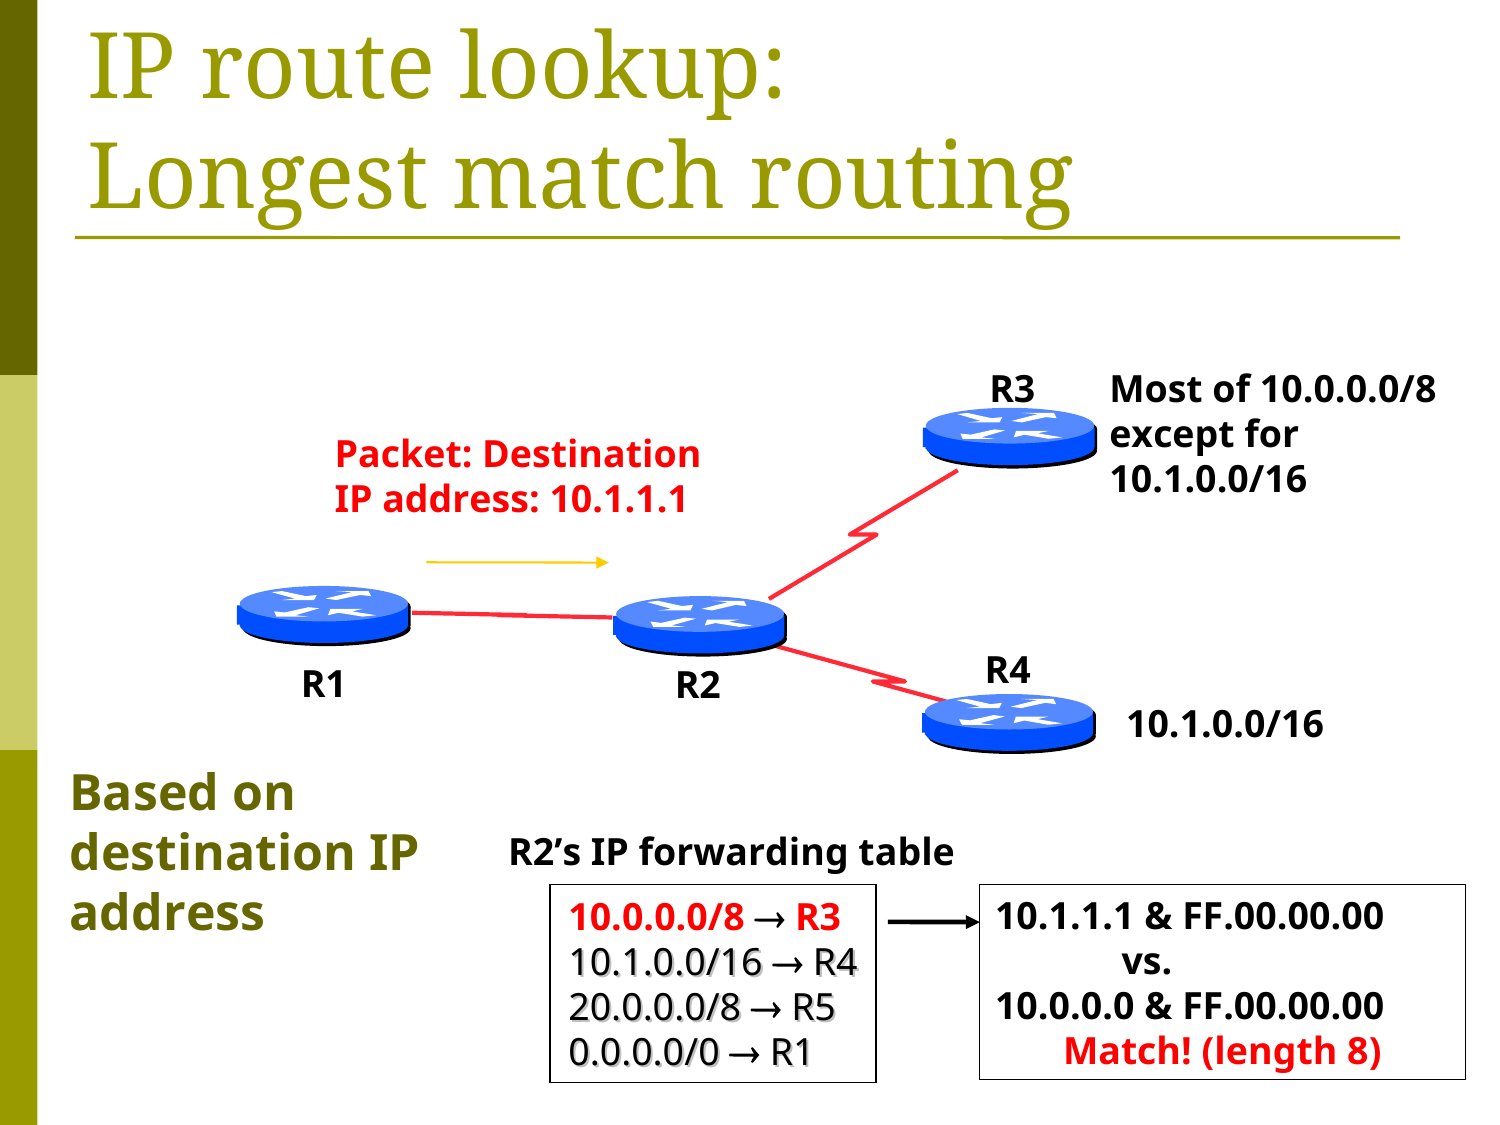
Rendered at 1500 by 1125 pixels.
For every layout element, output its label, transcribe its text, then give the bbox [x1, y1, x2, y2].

text_box [922, 695, 1096, 754]
text_box 10.1.0.0/16 [1110, 692, 1341, 753]
text_box 10.1.1.1 & FF.00.00.00 vs. 10.0.0.0 & FF.00.00.00 Match! (length 8) [979, 884, 1466, 1080]
text_box [922, 407, 1093, 469]
text_box Packet: Destination IP address: 10.1.1.1 [316, 421, 720, 530]
text_box [613, 596, 788, 656]
text_box R4 [969, 638, 1047, 699]
text_box R1 [283, 651, 365, 715]
text_box R2 [659, 653, 737, 714]
text_box Based on destination IP address [51, 751, 475, 950]
text_box [236, 585, 411, 647]
text_box R3 [973, 357, 1052, 410]
text_box R2’s IP forwarding table [489, 818, 974, 882]
title IP route lookup: Longest match routing [75, 0, 1394, 233]
text_box 10.0.0.0/8  R3 10.1.0.0/16  R4 20.0.0.0/8  R5 0.0.0.0/0  R1 [549, 884, 877, 1083]
text_box Most of 10.0.0.0/8 except for 10.1.0.0/16 [1093, 357, 1497, 509]
